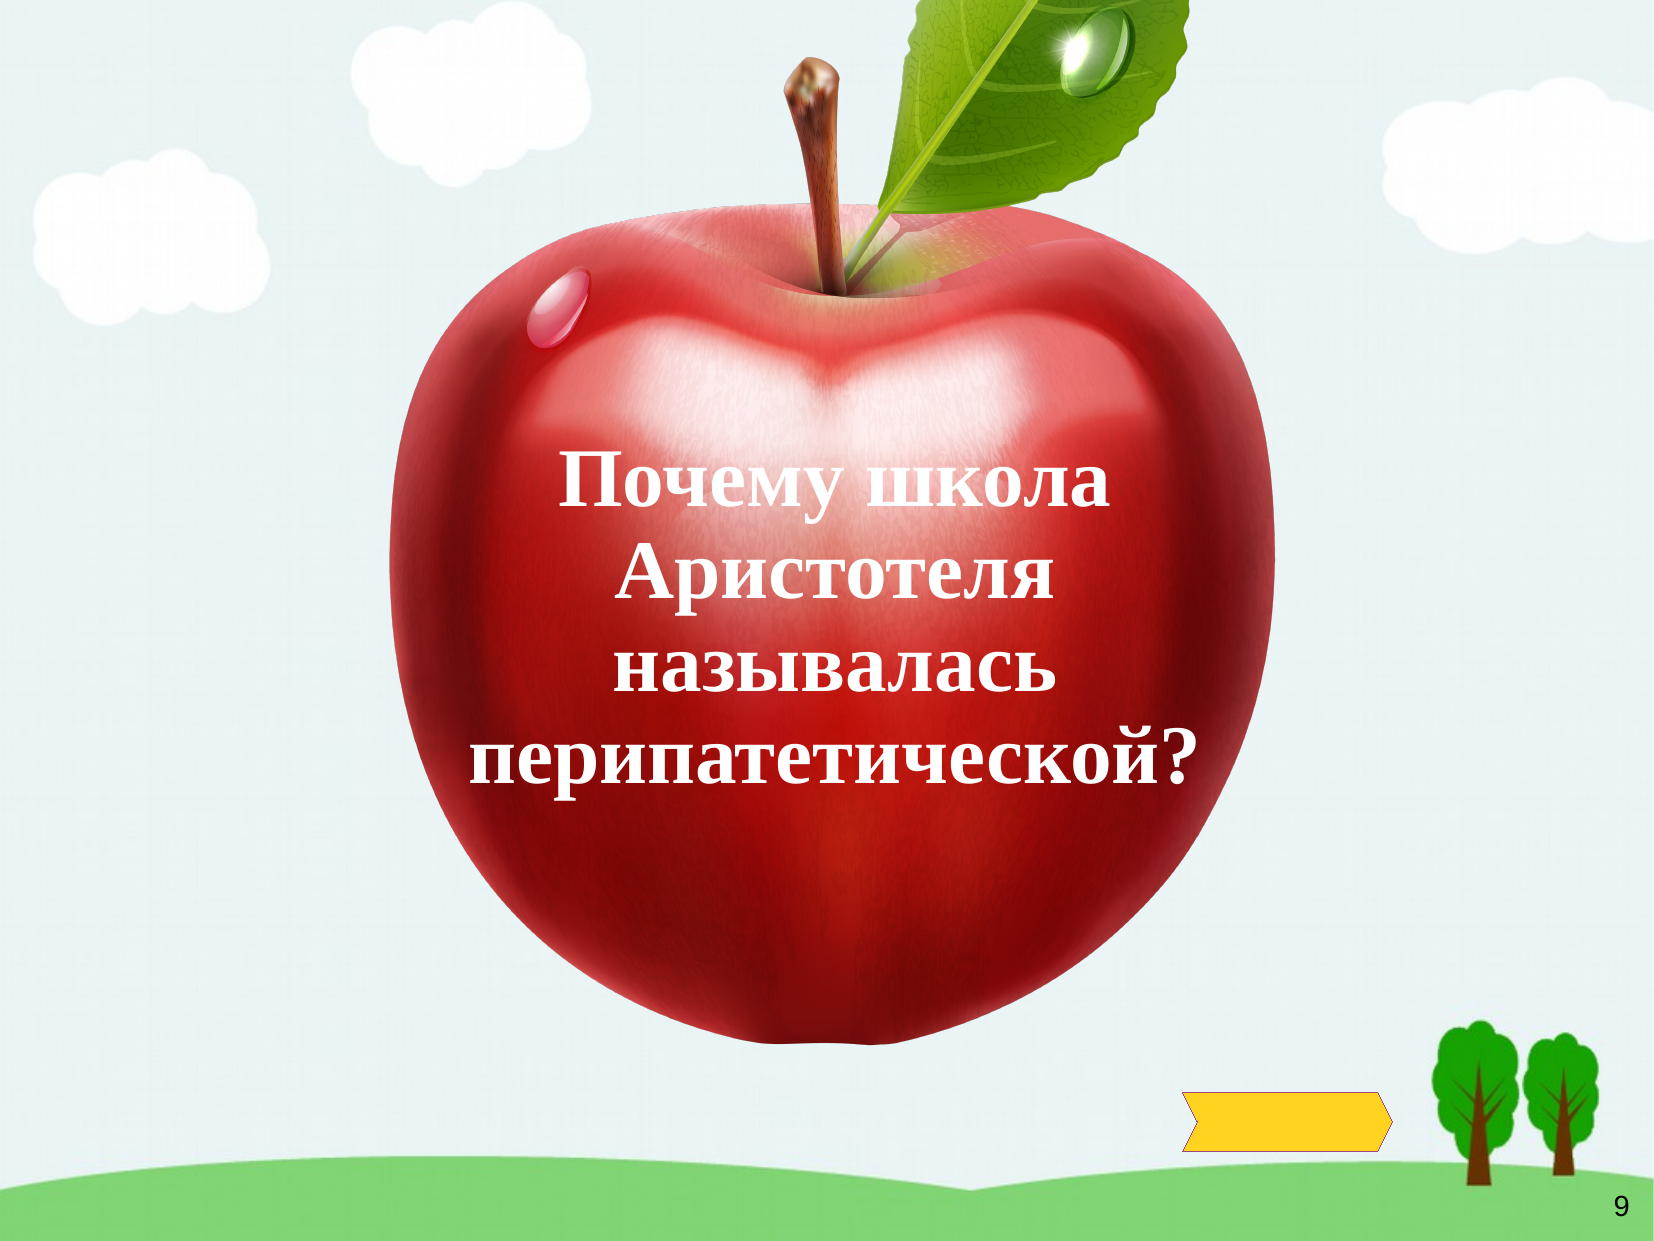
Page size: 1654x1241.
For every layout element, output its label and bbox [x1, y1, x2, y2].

picture [0, 0, 1654, 1241]
text_box [1182, 1092, 1393, 1152]
